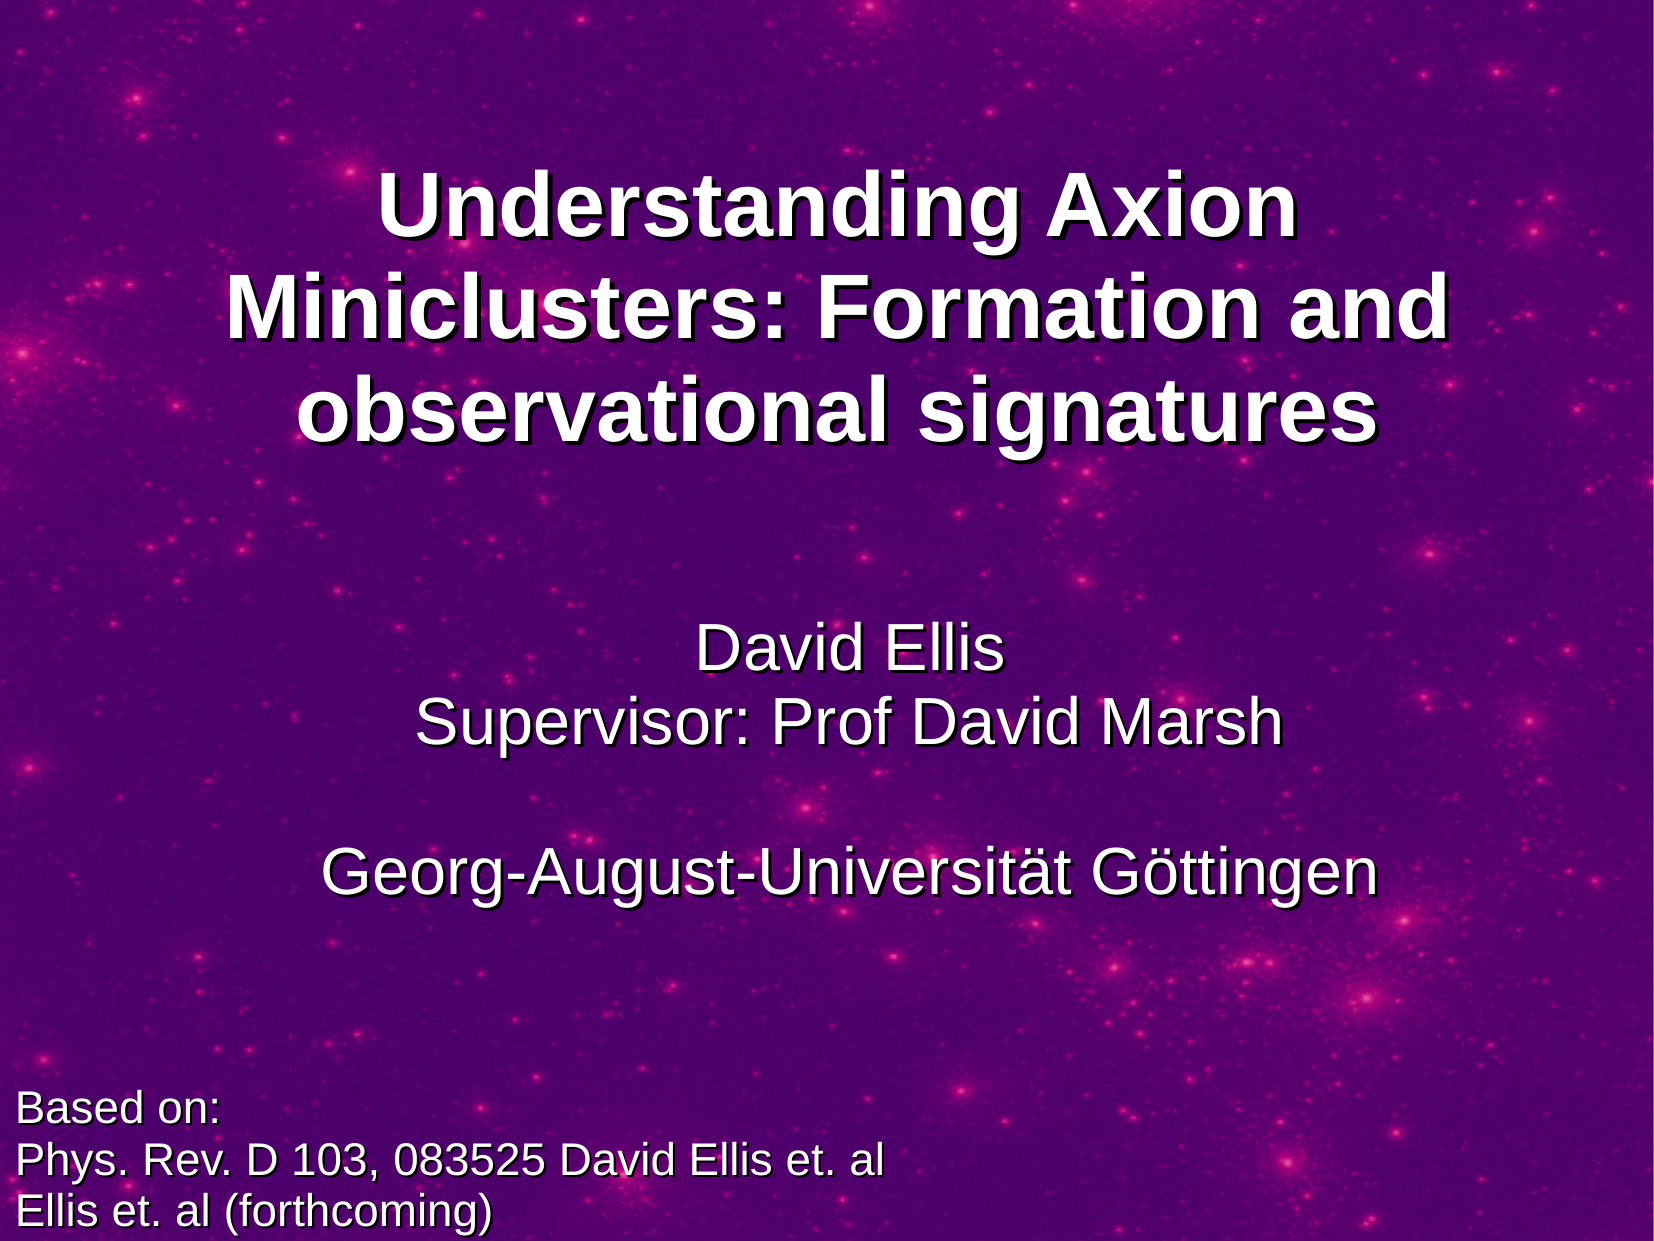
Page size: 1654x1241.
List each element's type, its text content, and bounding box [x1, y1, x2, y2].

title Understanding Axion Miniclusters: Formation and observational signatures [94, 153, 1583, 461]
text_box David Ellis Supervisor: Prof David Marsh Georg-August-Universität Göttingen [259, 602, 1442, 957]
text_box Based on: Phys. Rev. D 103, 083525 David Ellis et. al Ellis et. al (forthcoming) [0, 1074, 1182, 1241]
picture [0, 0, 1654, 1241]
